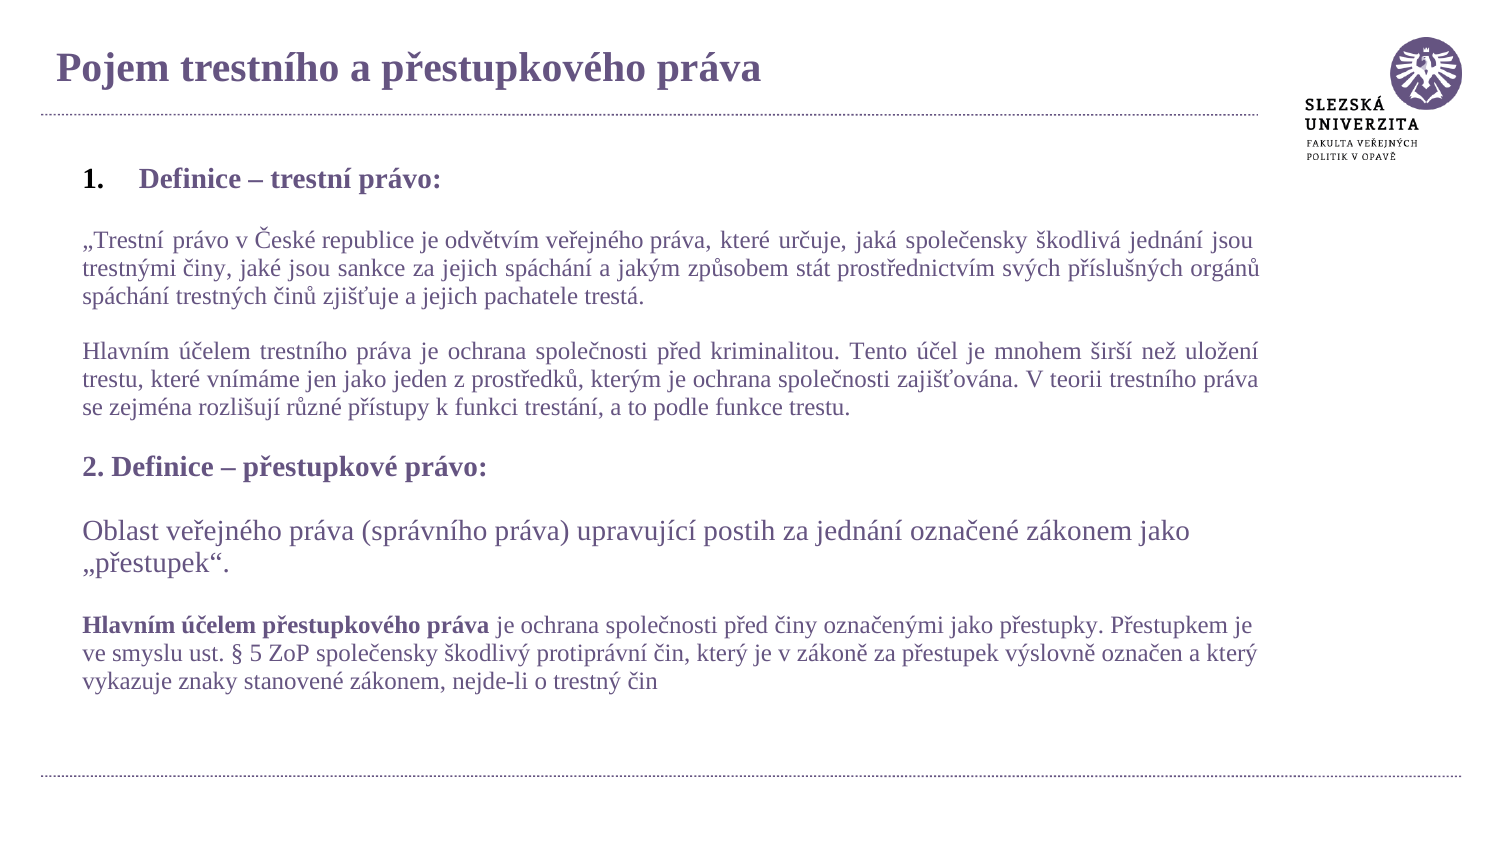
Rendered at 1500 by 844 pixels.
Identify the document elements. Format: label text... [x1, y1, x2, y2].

text_box Definice – trestní právo: „Trestní právo v České republice je odvětvím veřejného práva, které určuje, jaká společensky škodlivá jednání jsou trestnými činy, jaké jsou sankce za jejich spáchání a jakým způsobem stát prostřednictvím svých příslušných orgánů spáchání trestných činů zjišťuje a jejich pachatele trestá. Hlavním účelem trestního práva je ochrana společnosti před kriminalitou. Tento účel je mnohem širší než uložení trestu, které vnímáme jen jako jeden z prostředků, kterým je ochrana společnosti zajišťována. V teorii trestního práva se zejména rozlišují různé přístupy k funkci trestání, a to podle funkce trestu. 2. Definice – přestupkové právo: Oblast veřejného práva (správního práva) upravující postih za jednání označené zákonem jako „přestupek“. Hlavním účelem přestupkového práva je ochrana společnosti před činy označenými jako přestupky. Přestupkem je ve smyslu ust. § 5 ZoP společensky škodlivý protiprávní čin, který je v zákoně za přestupek výslovně označen a který vykazuje znaky stanovené zákonem, nejde-li o trestný čin [67, 154, 1292, 746]
title Pojem trestního a přestupkového práva [41, 32, 786, 116]
